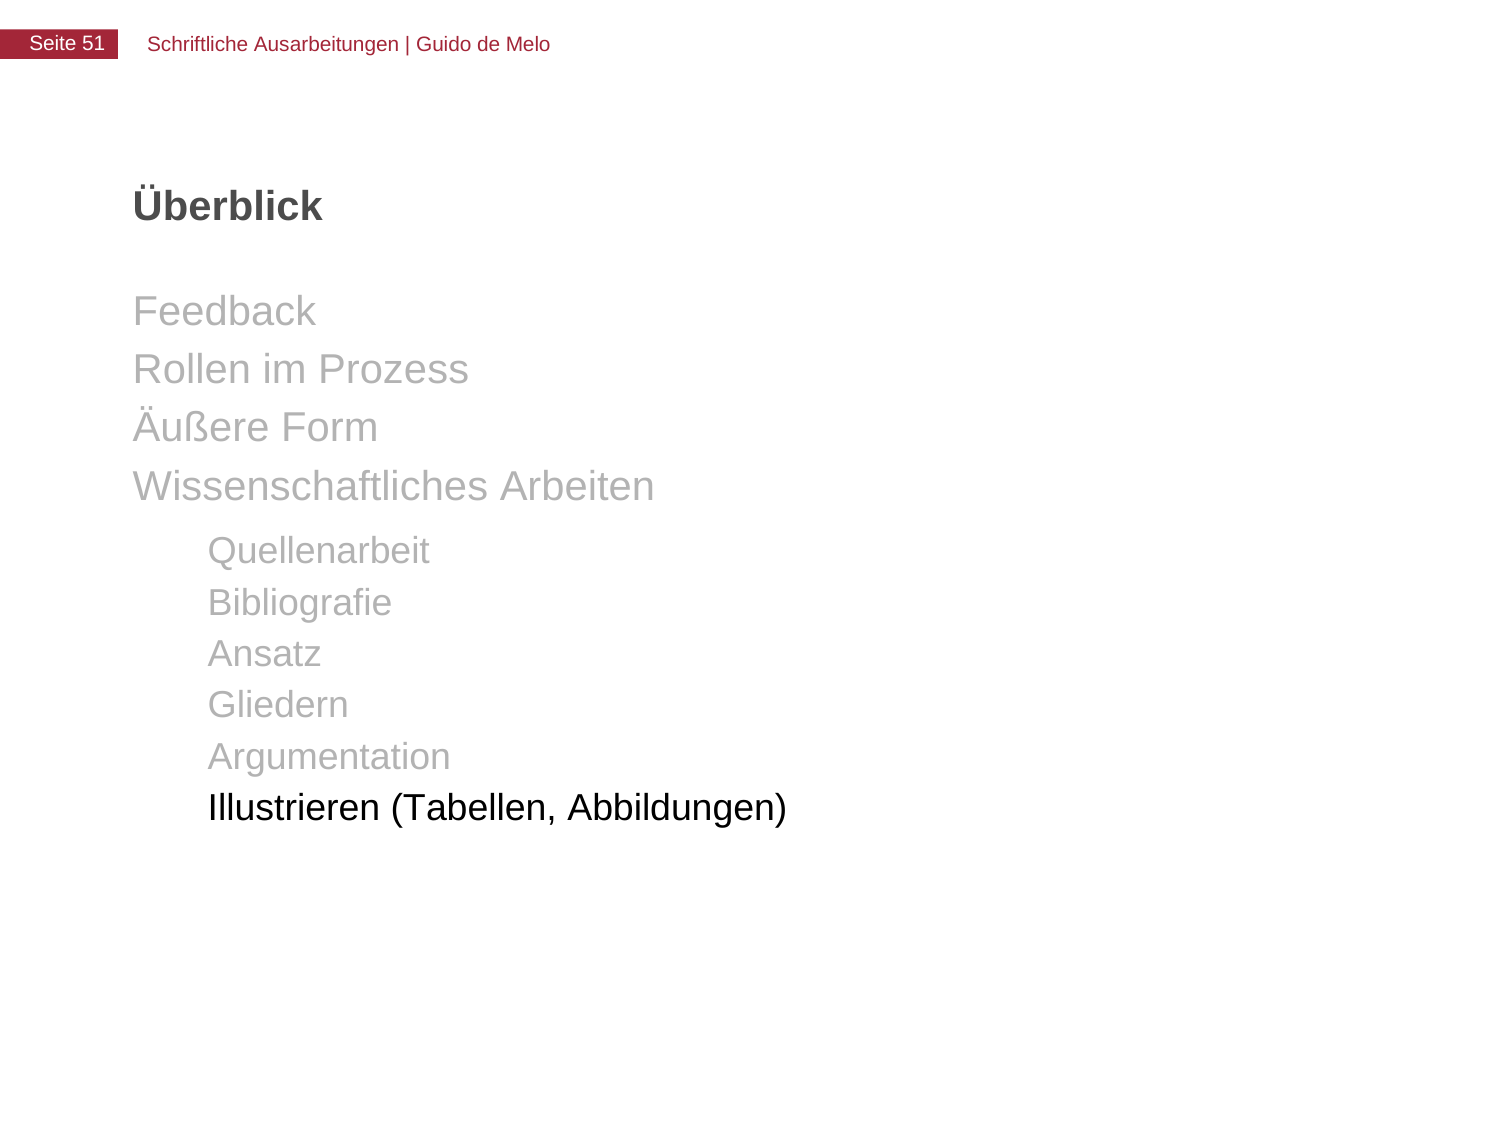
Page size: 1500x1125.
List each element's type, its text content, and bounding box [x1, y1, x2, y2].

title Überblick [132, 149, 1413, 258]
list Feedback Rollen im Prozess Äußere Form Wissenschaftliches Arbeiten Quellenarbeit Bibliografie Ansatz Gliedern Argumentation Illustrieren (Tabellen, Abbildungen) [132, 287, 1371, 873]
